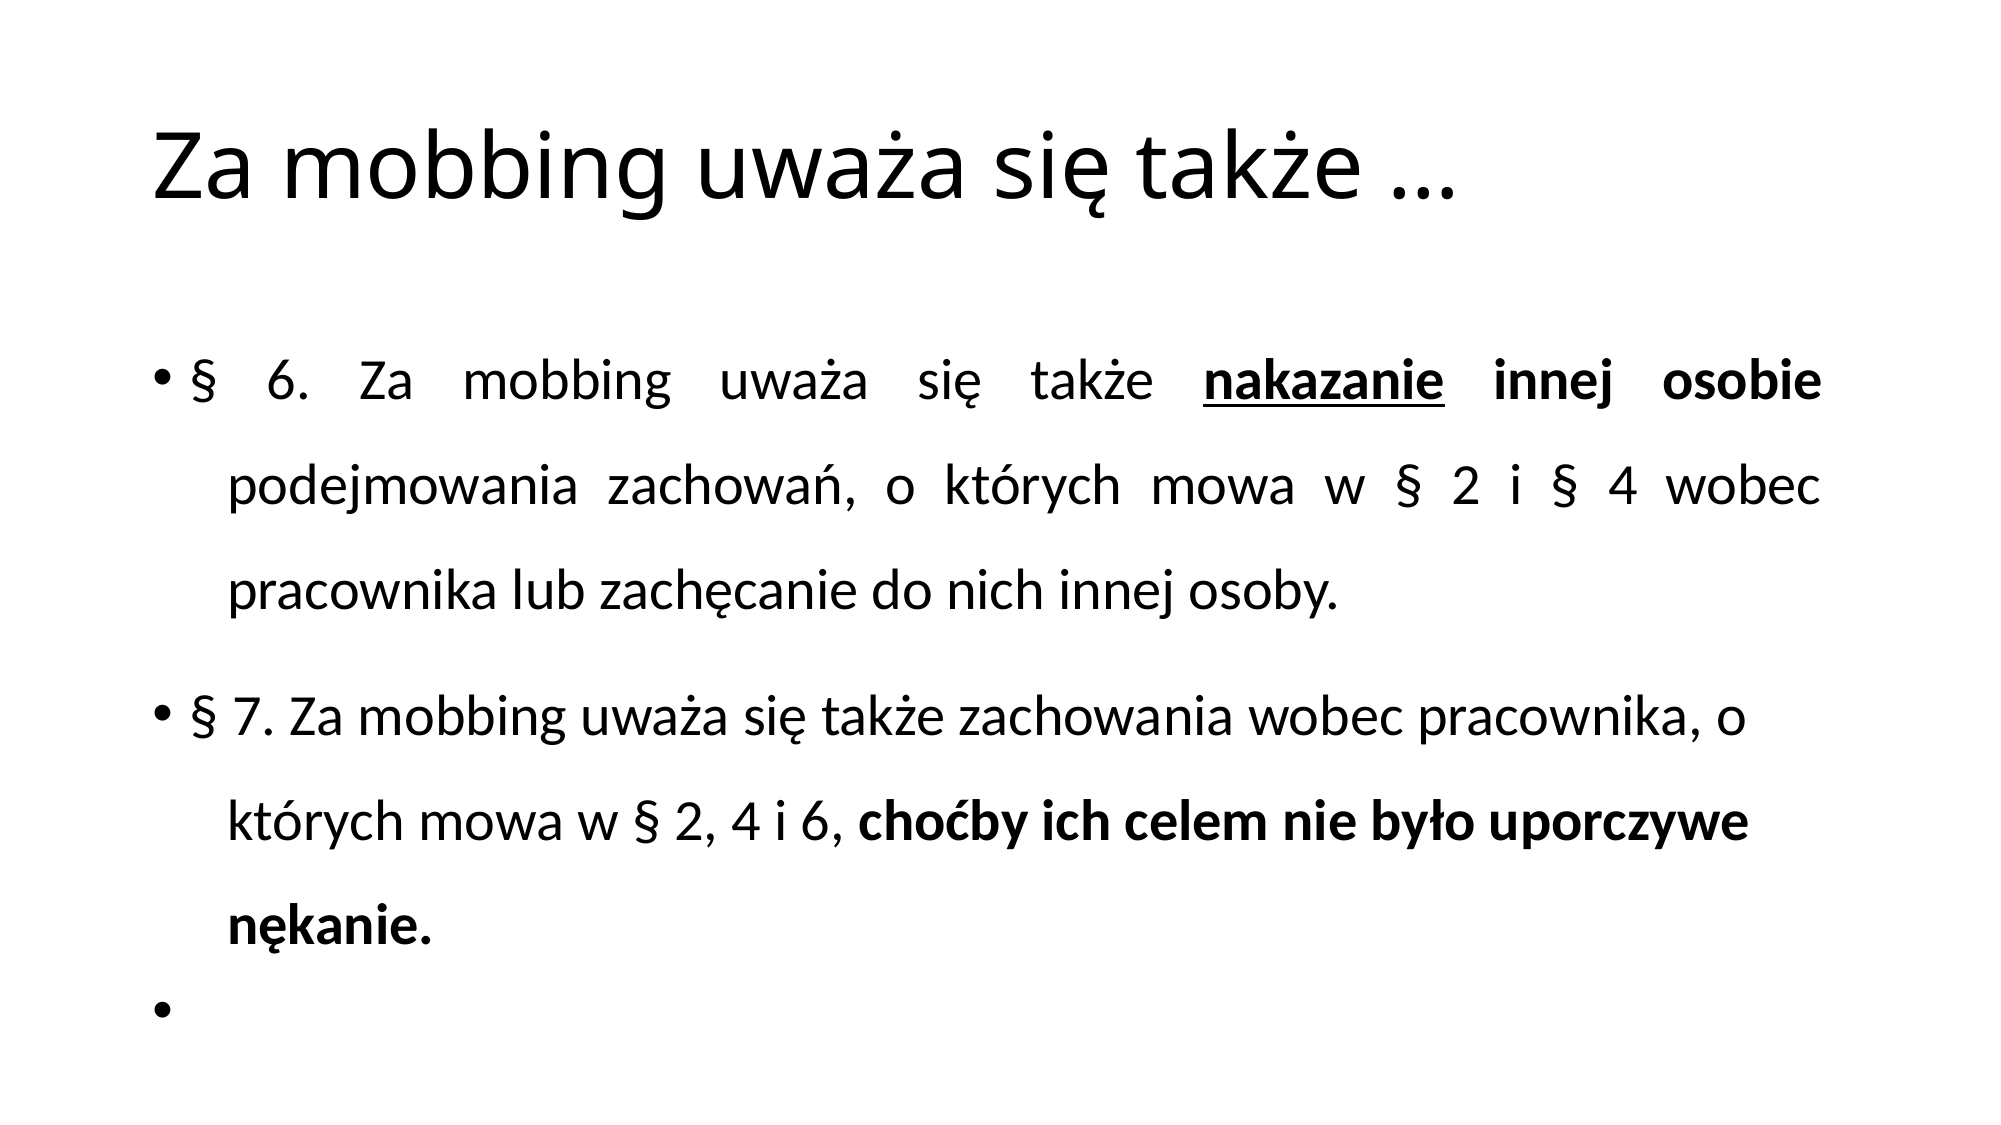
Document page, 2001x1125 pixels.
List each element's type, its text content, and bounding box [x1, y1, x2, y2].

list § 6. Za mobbing uważa się także nakazanie innej osobie podejmowania zachowań, o których mowa w § 2 i § 4 wobec pracownika lub zachęcanie do nich innej osoby. § 7. Za mobbing uważa się także zachowania wobec pracownika, o których mowa w § 2, 4 i 6, choćby ich celem nie było uporczywe nękanie. [137, 299, 1863, 1014]
title Za mobbing uważa się także … [137, 59, 1863, 278]
